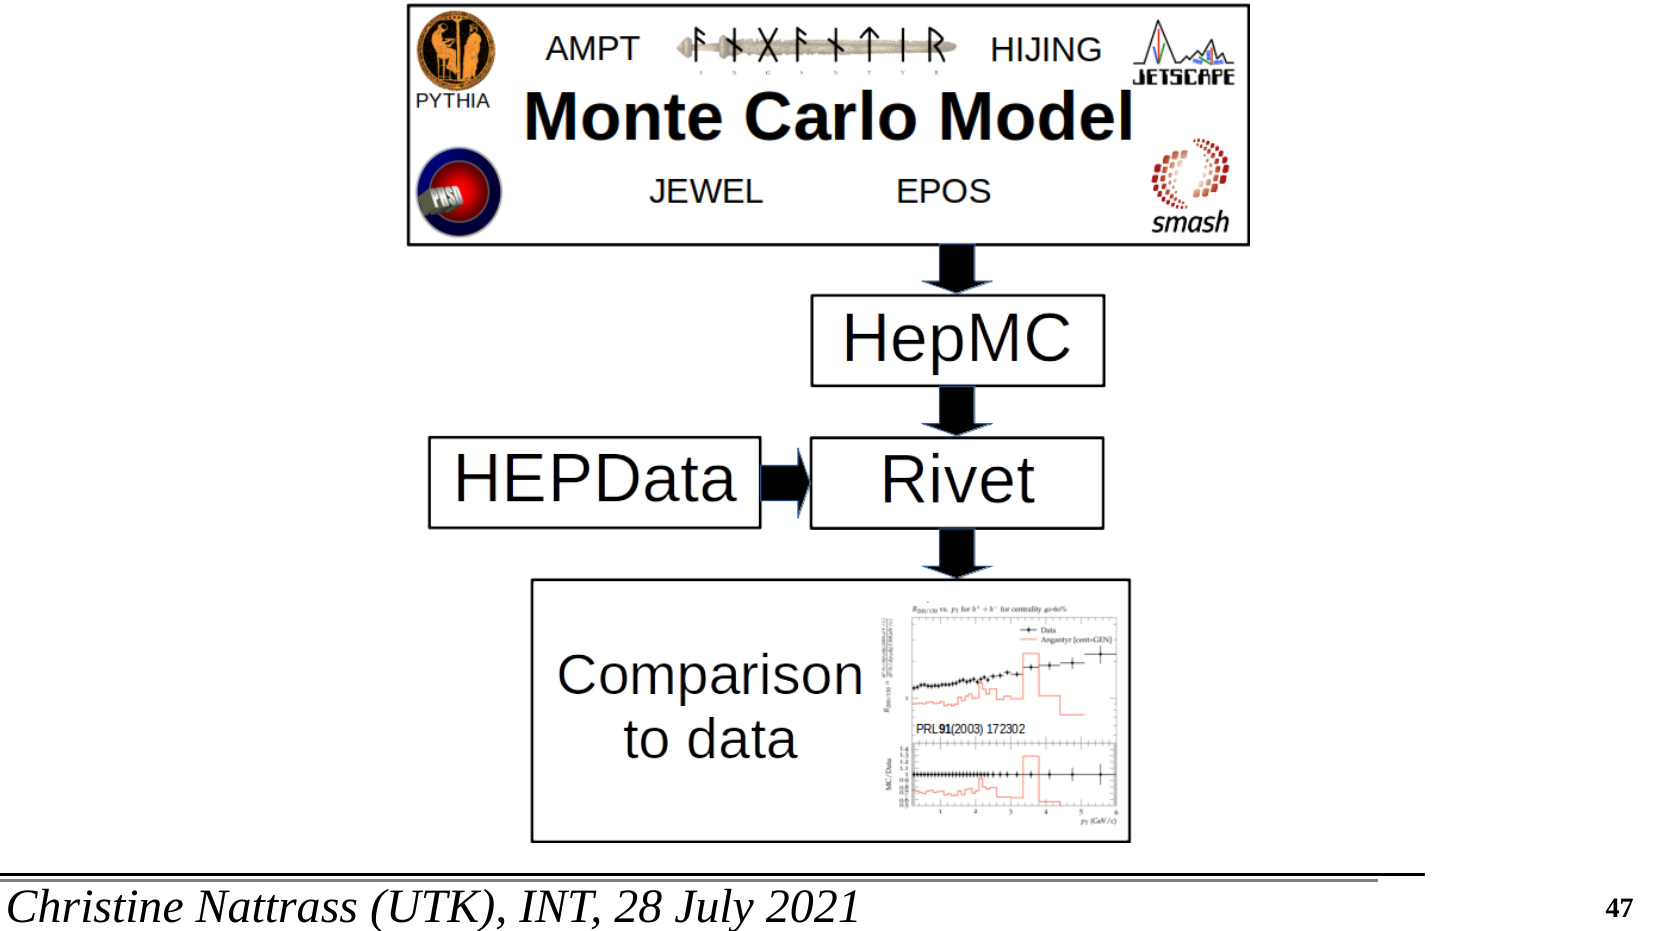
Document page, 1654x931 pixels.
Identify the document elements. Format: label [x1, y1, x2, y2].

picture [406, 3, 1250, 843]
